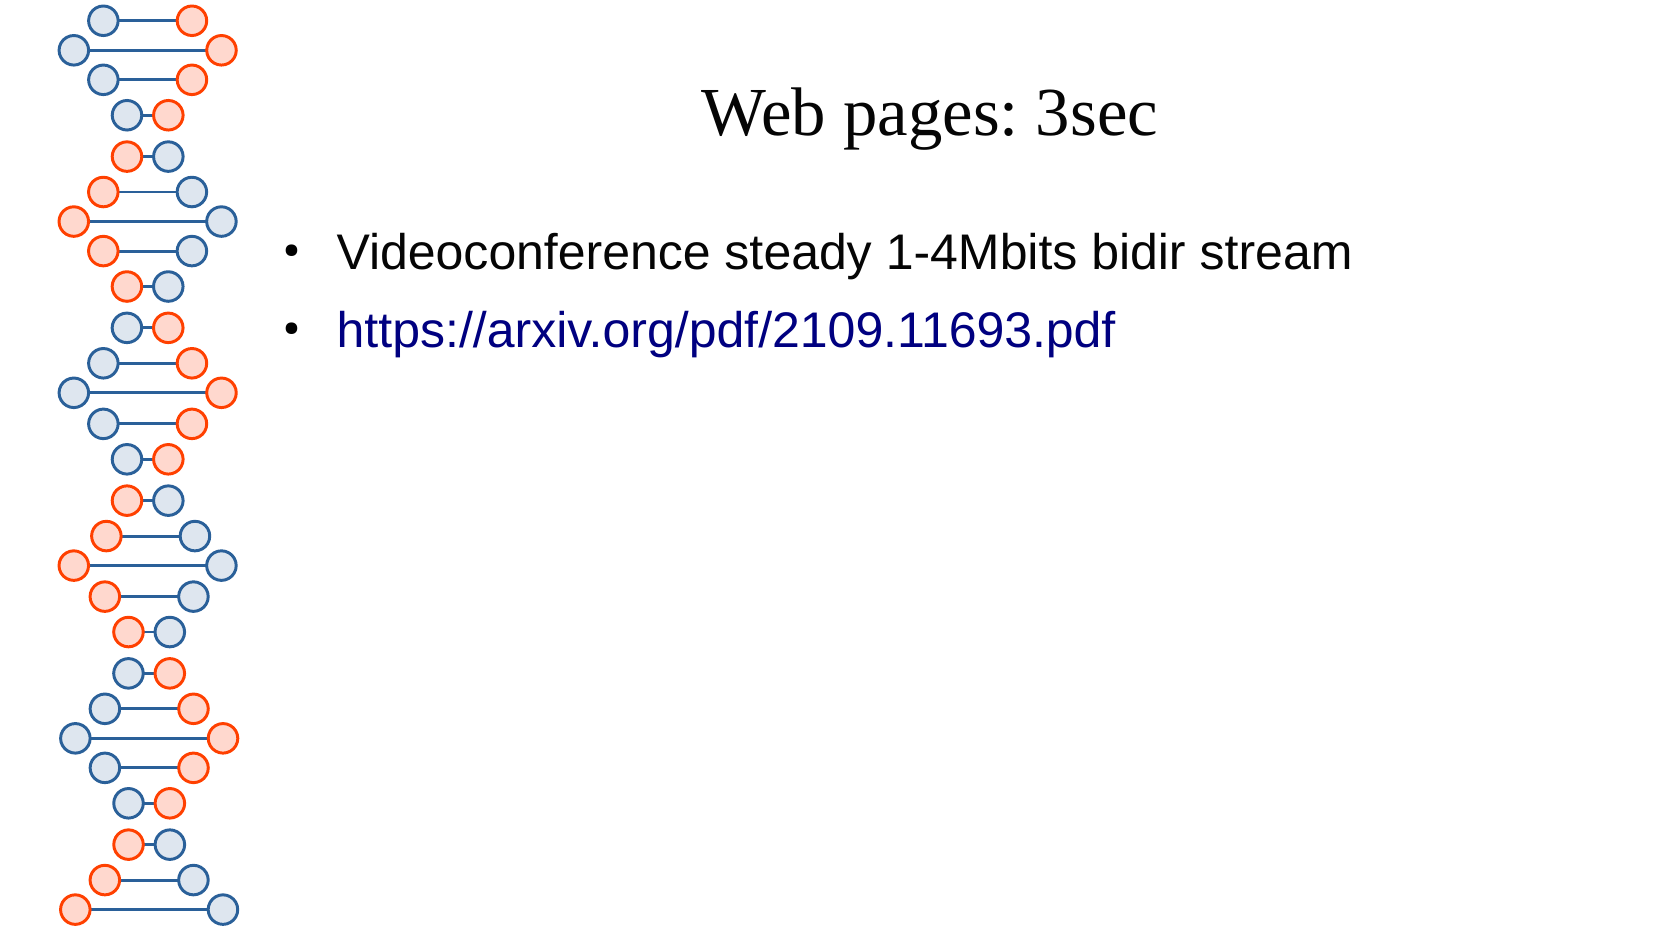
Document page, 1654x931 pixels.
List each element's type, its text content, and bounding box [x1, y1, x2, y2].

title Web pages: 3sec [265, 35, 1595, 189]
list Videoconference steady 1-4Mbits bidir stream https://arxiv.org/pdf/2109.11693.pdf [265, 224, 1595, 764]
